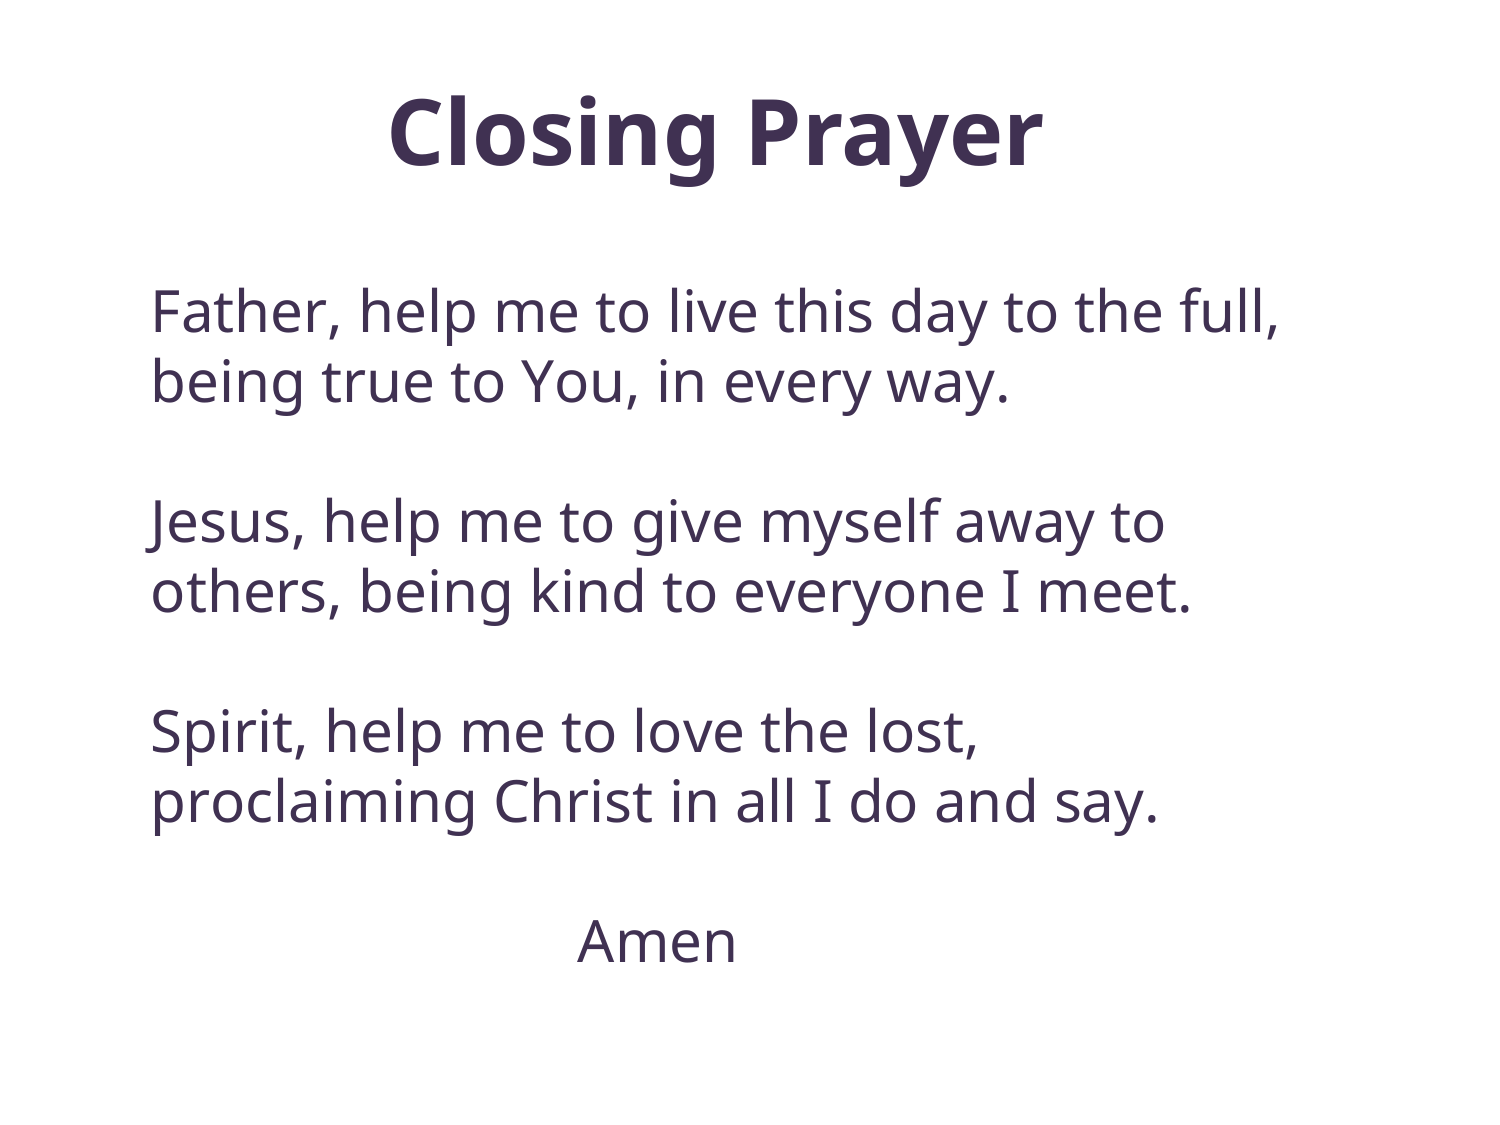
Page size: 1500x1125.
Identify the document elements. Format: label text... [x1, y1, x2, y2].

text_box Closing Prayer Father, help me to live this day to the full, being true to You, in every way. Jesus, help me to give myself away to others, being kind to everyone I meet. Spirit, help me to love the lost, proclaiming Christ in all I do and say. Amen [135, 66, 1365, 1082]
